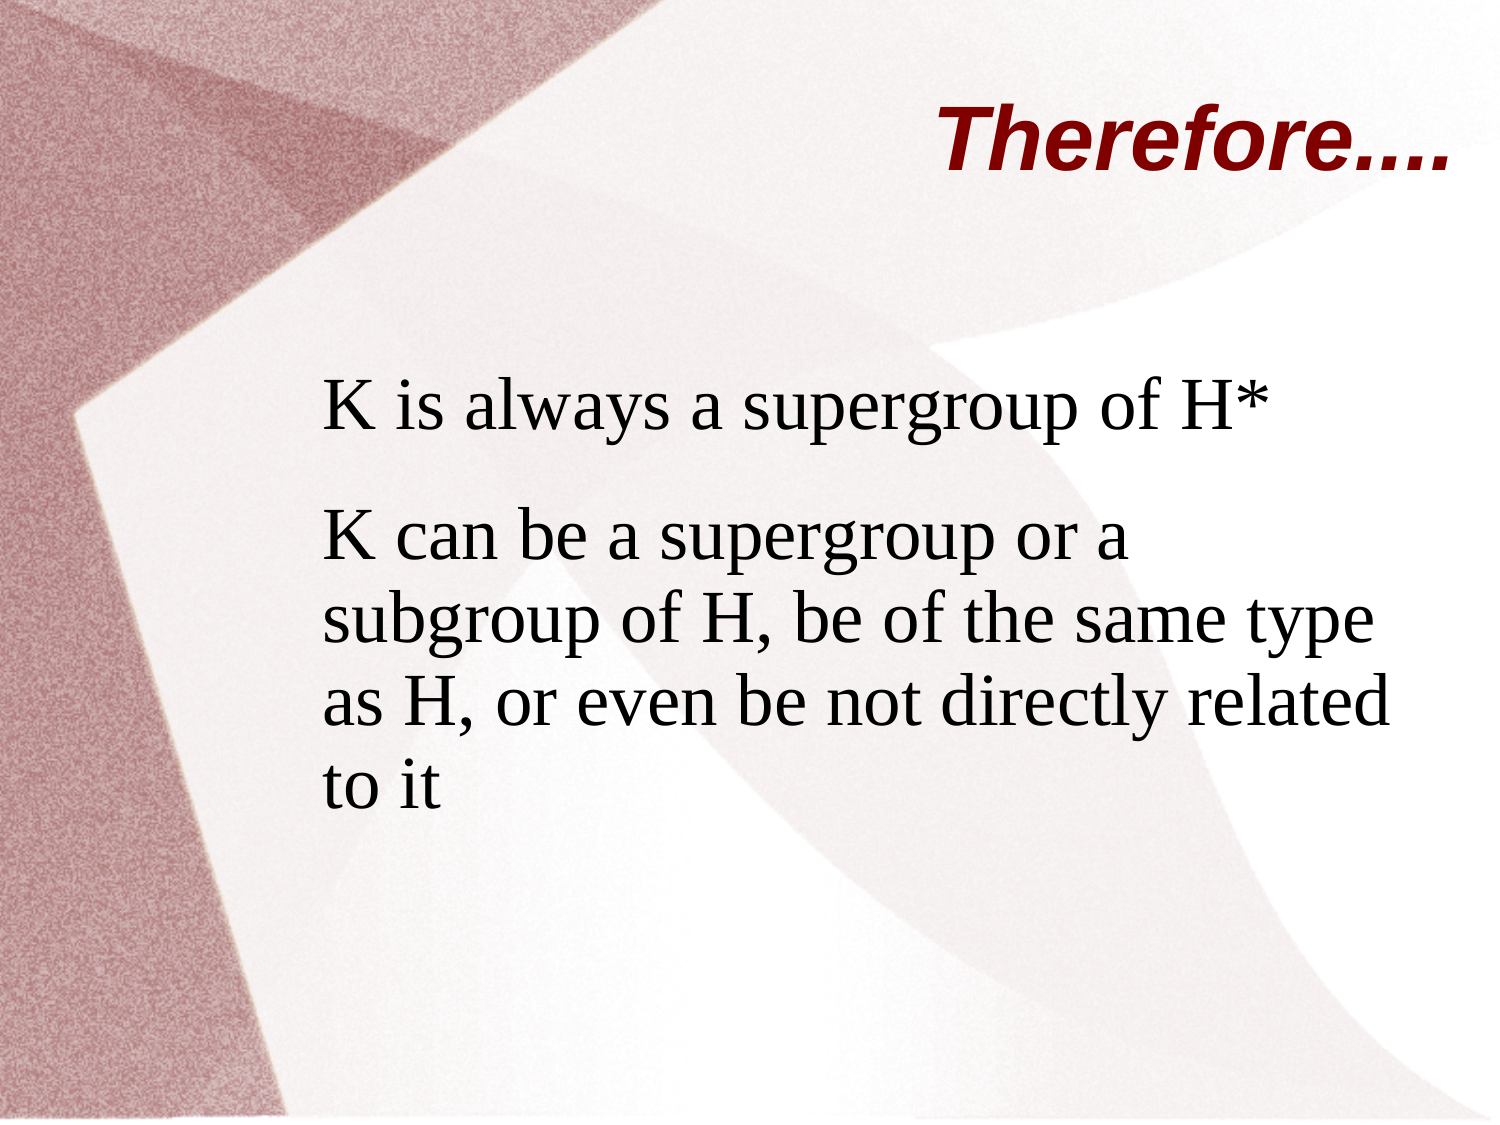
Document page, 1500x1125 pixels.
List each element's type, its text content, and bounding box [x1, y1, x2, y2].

title Therefore.... [541, 52, 1458, 226]
picture [0, 0, 1500, 1125]
text_box K is always a supergroup of H* [307, 355, 1288, 453]
text_box K can be a supergroup or a subgroup of H, be of the same type as H, or even be not directly related to it [307, 485, 1409, 833]
